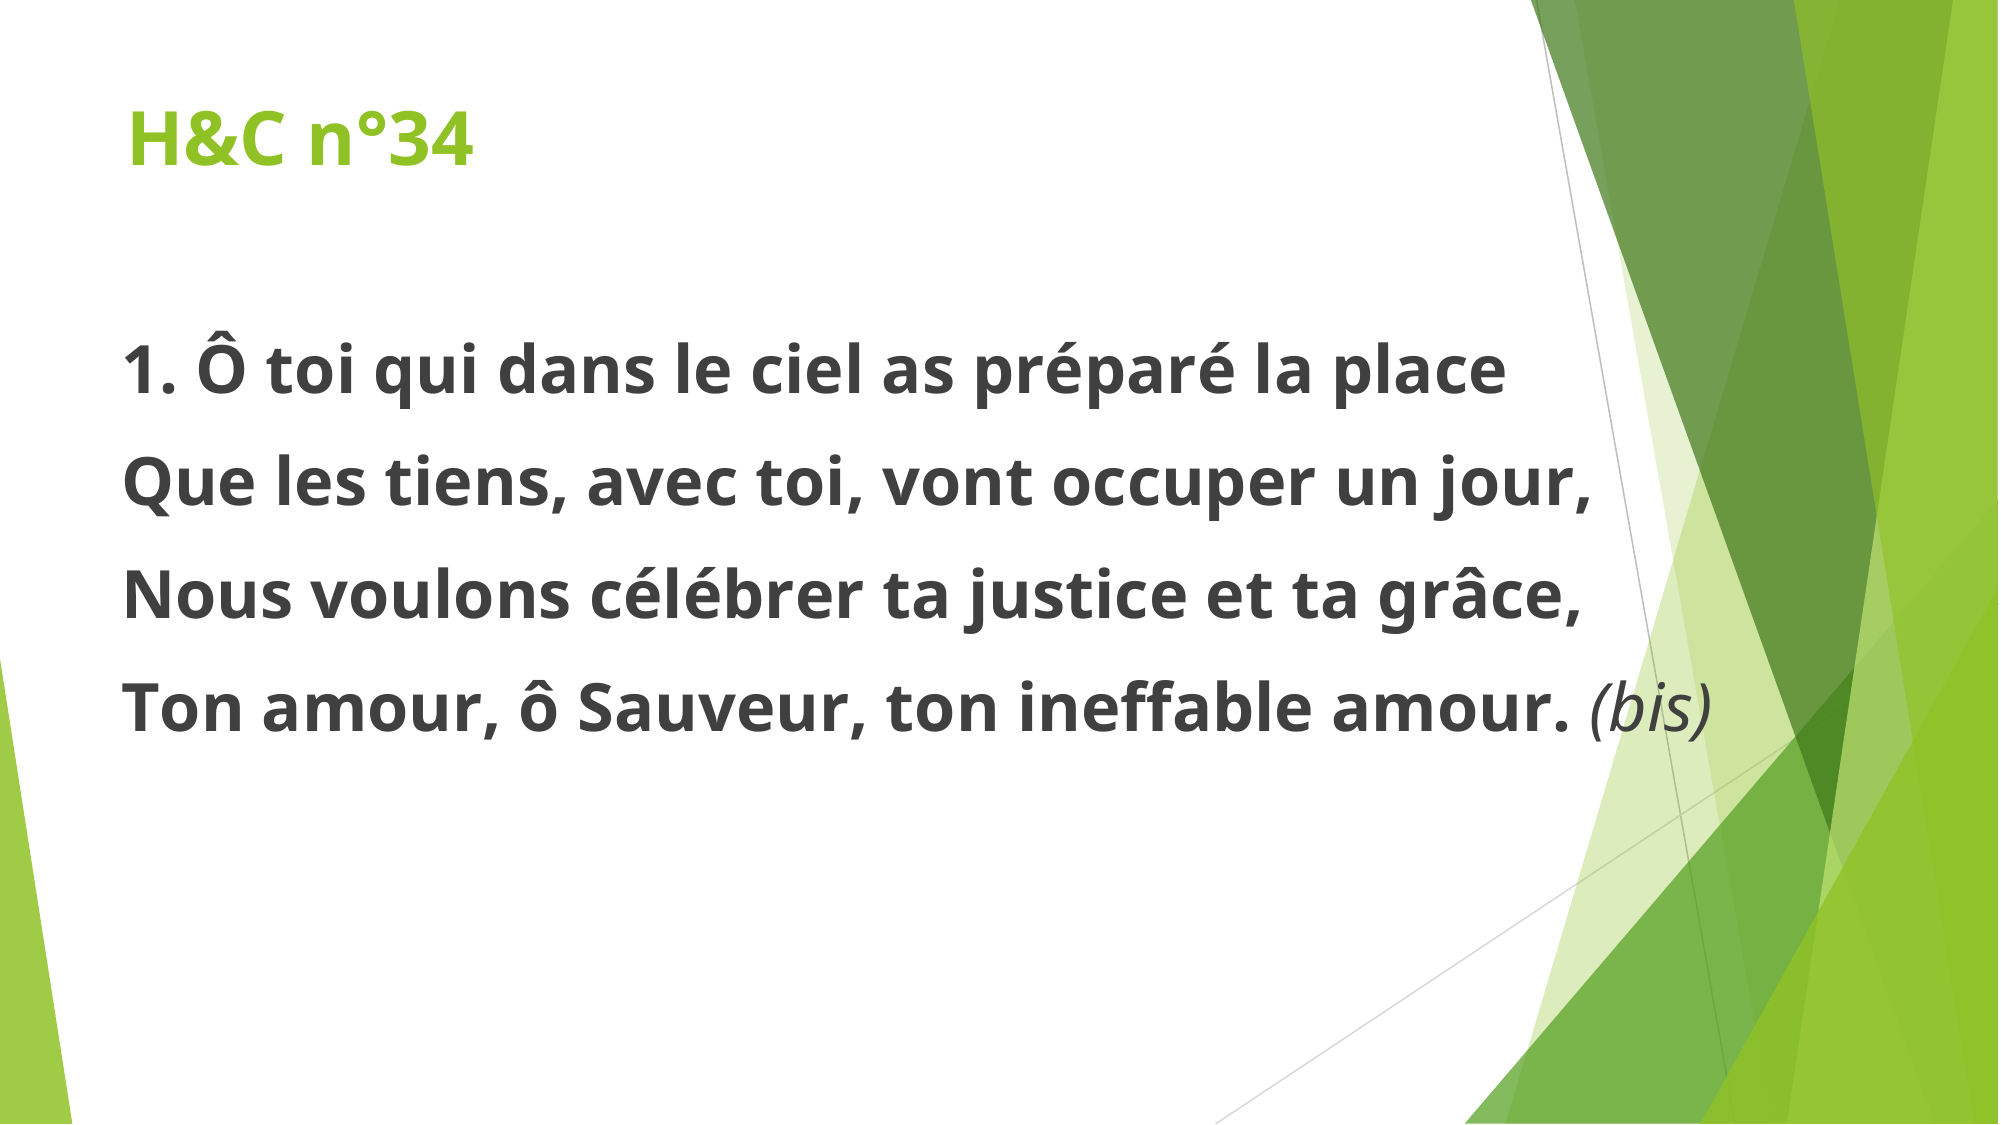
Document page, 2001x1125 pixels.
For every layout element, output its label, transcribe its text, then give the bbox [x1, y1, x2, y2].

text_box H&C n°34 [111, 82, 1522, 213]
text_box 1. Ô toi qui dans le ciel as préparé la place Que les tiens, avec toi, vont occuper un jour, Nous voulons célébrer ta justice et ta grâce, Ton amour, ô Sauveur, ton ineffable amour. (bis) [106, 307, 1973, 1037]
